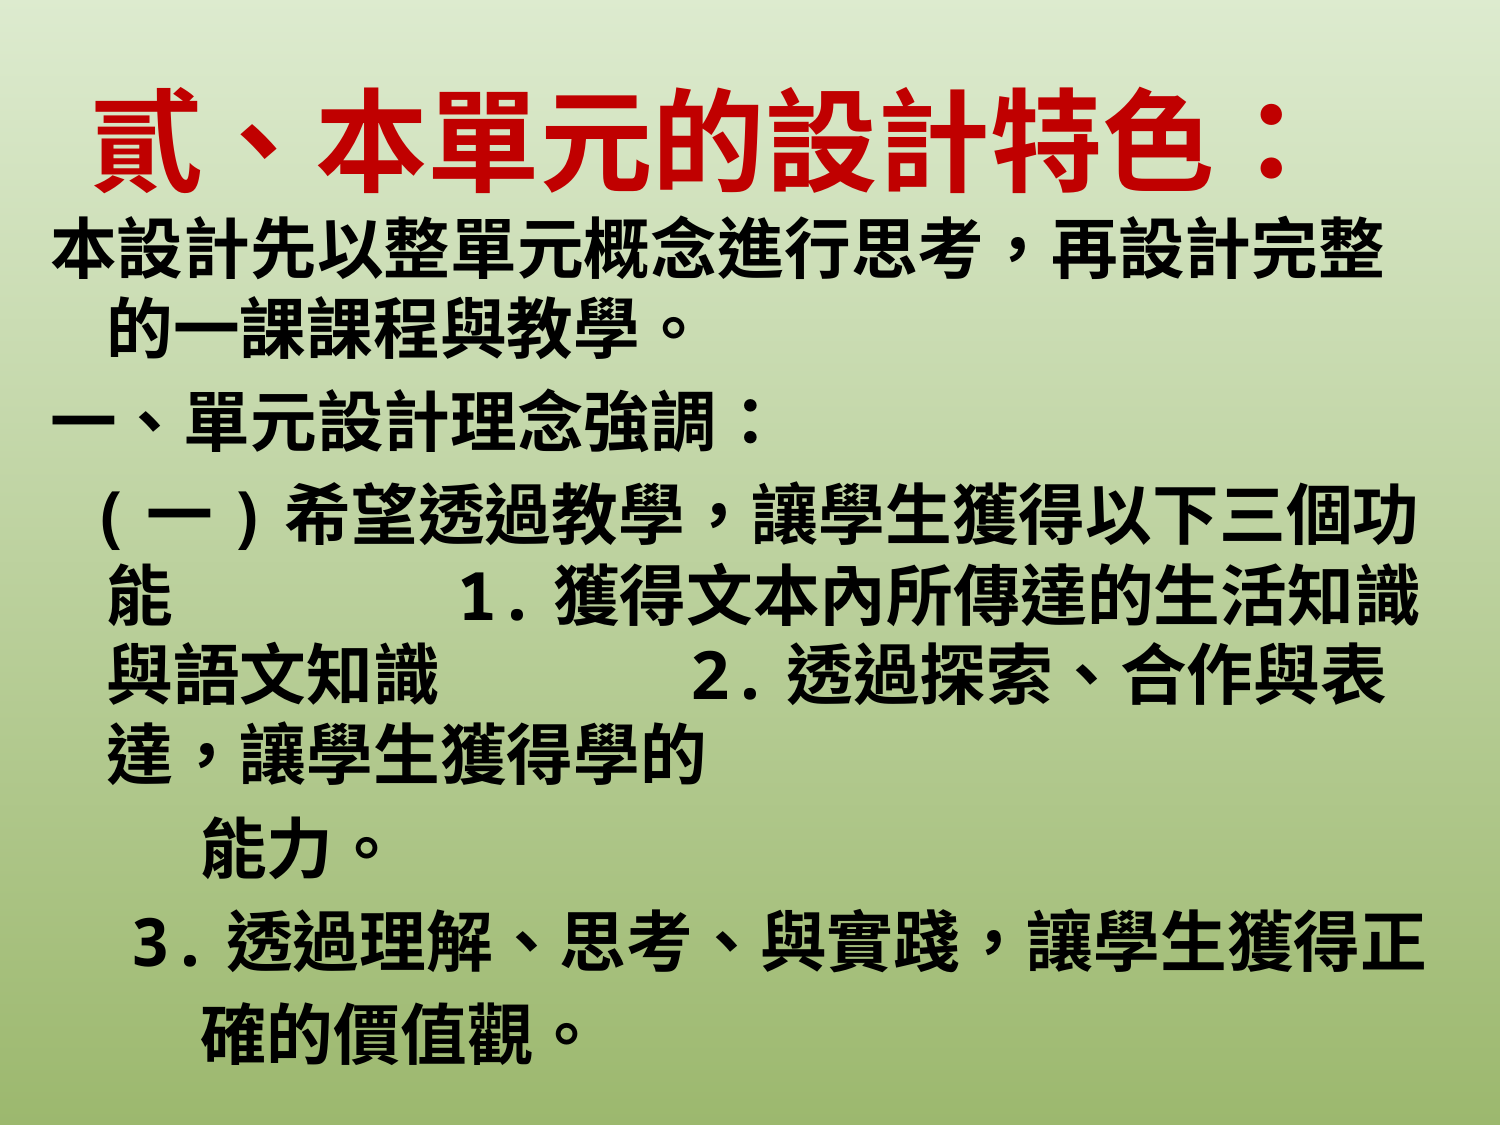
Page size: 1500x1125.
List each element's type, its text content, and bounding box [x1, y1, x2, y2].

title 貳、本單元的設計特色： [75, 45, 1425, 199]
list 本設計先以整單元概念進行思考，再設計完整的一課課程與教學。 一、單元設計理念強調： (一)希望透過教學，讓學生獲得以下三個功能 1.獲得文本內所傳達的生活知識與語文知識 2.透過探索、合作與表達，讓學生獲得學的 能力。 3.透過理解、思考、與實踐，讓學生獲得正 確的價值觀。 [35, 199, 1454, 1005]
